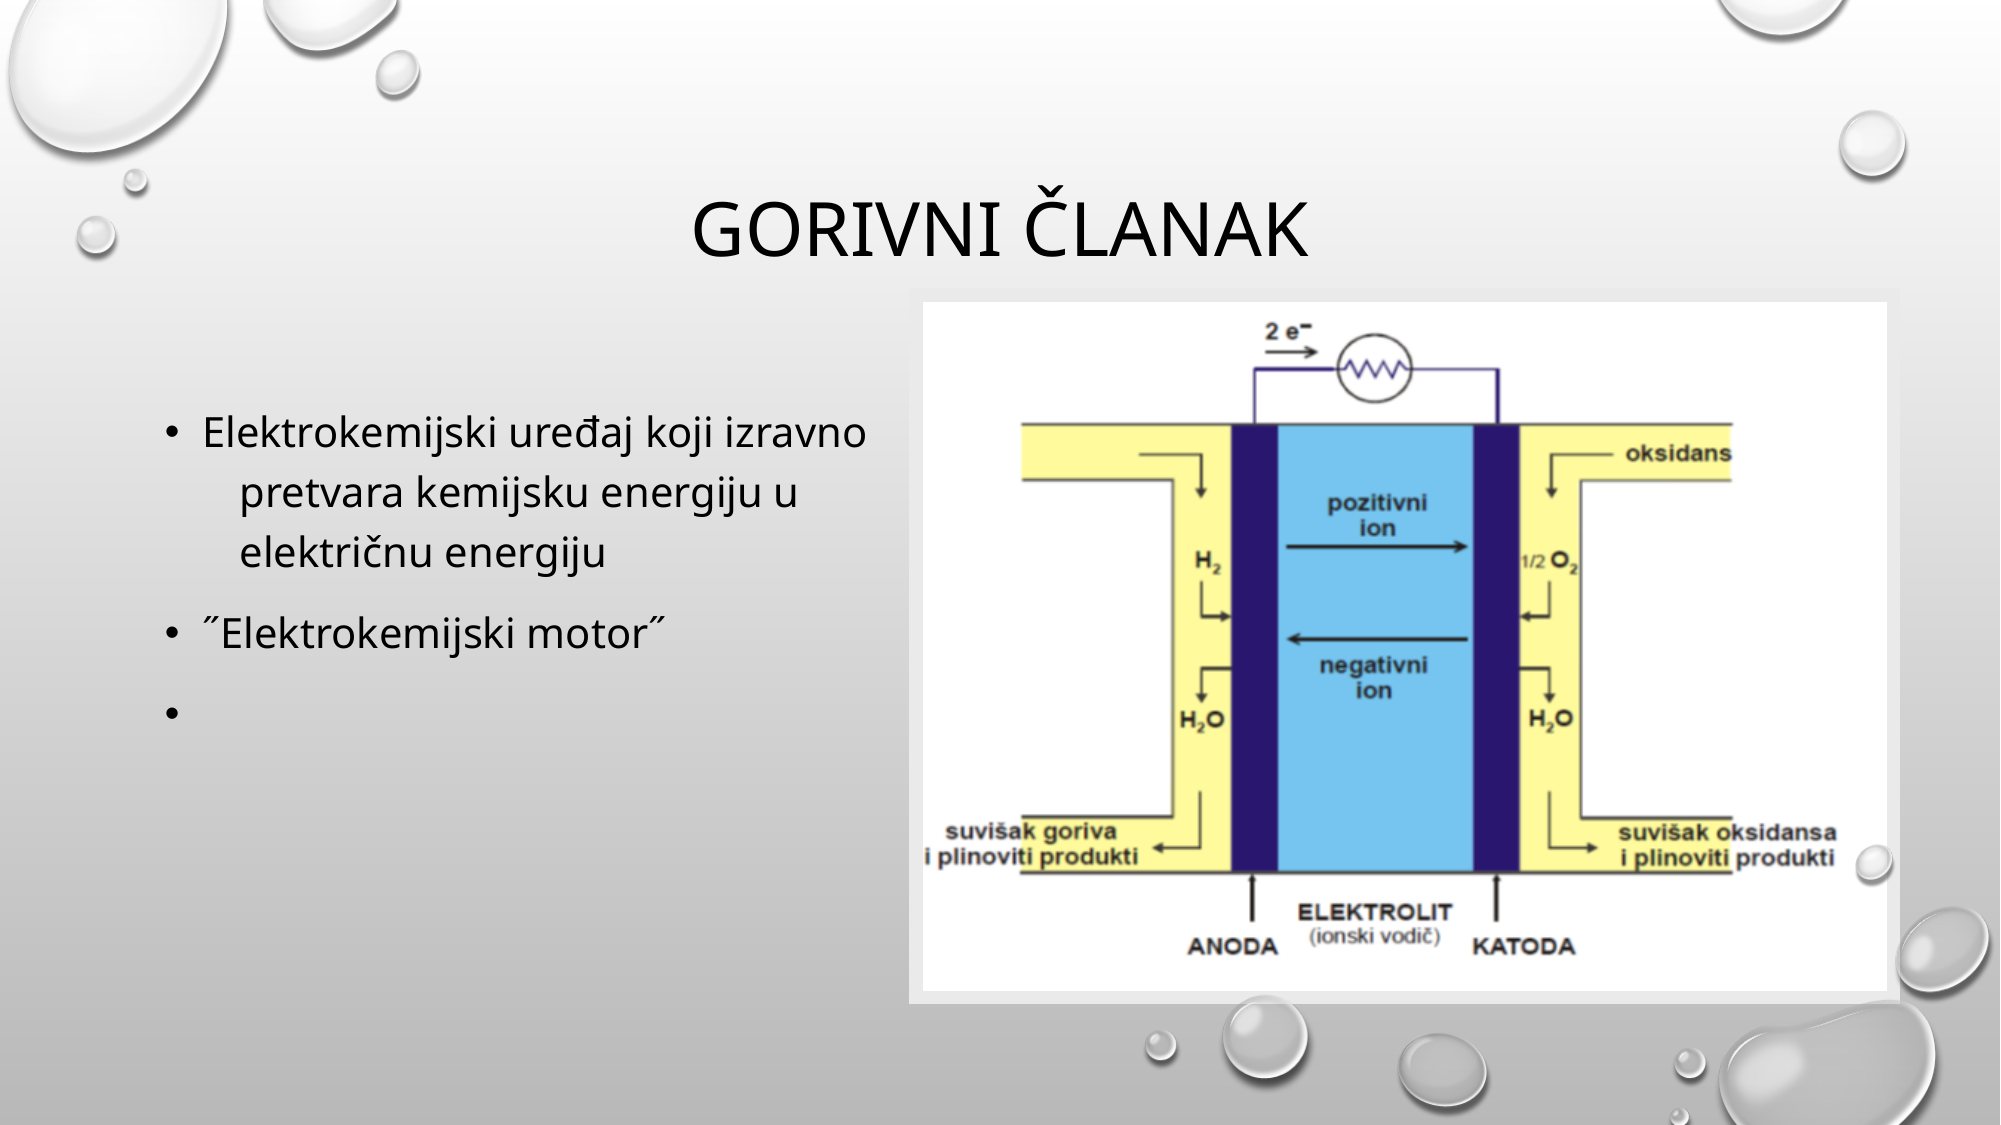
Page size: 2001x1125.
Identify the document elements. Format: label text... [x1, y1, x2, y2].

picture [0, 0, 2000, 1125]
list Elektrokemijski uređaj koji izravno pretvara kemijsku energiju u električnu energiju ˝Elektrokemijski motor˝ [149, 388, 948, 950]
title GORIVNI ČLANAK [149, 101, 1851, 364]
